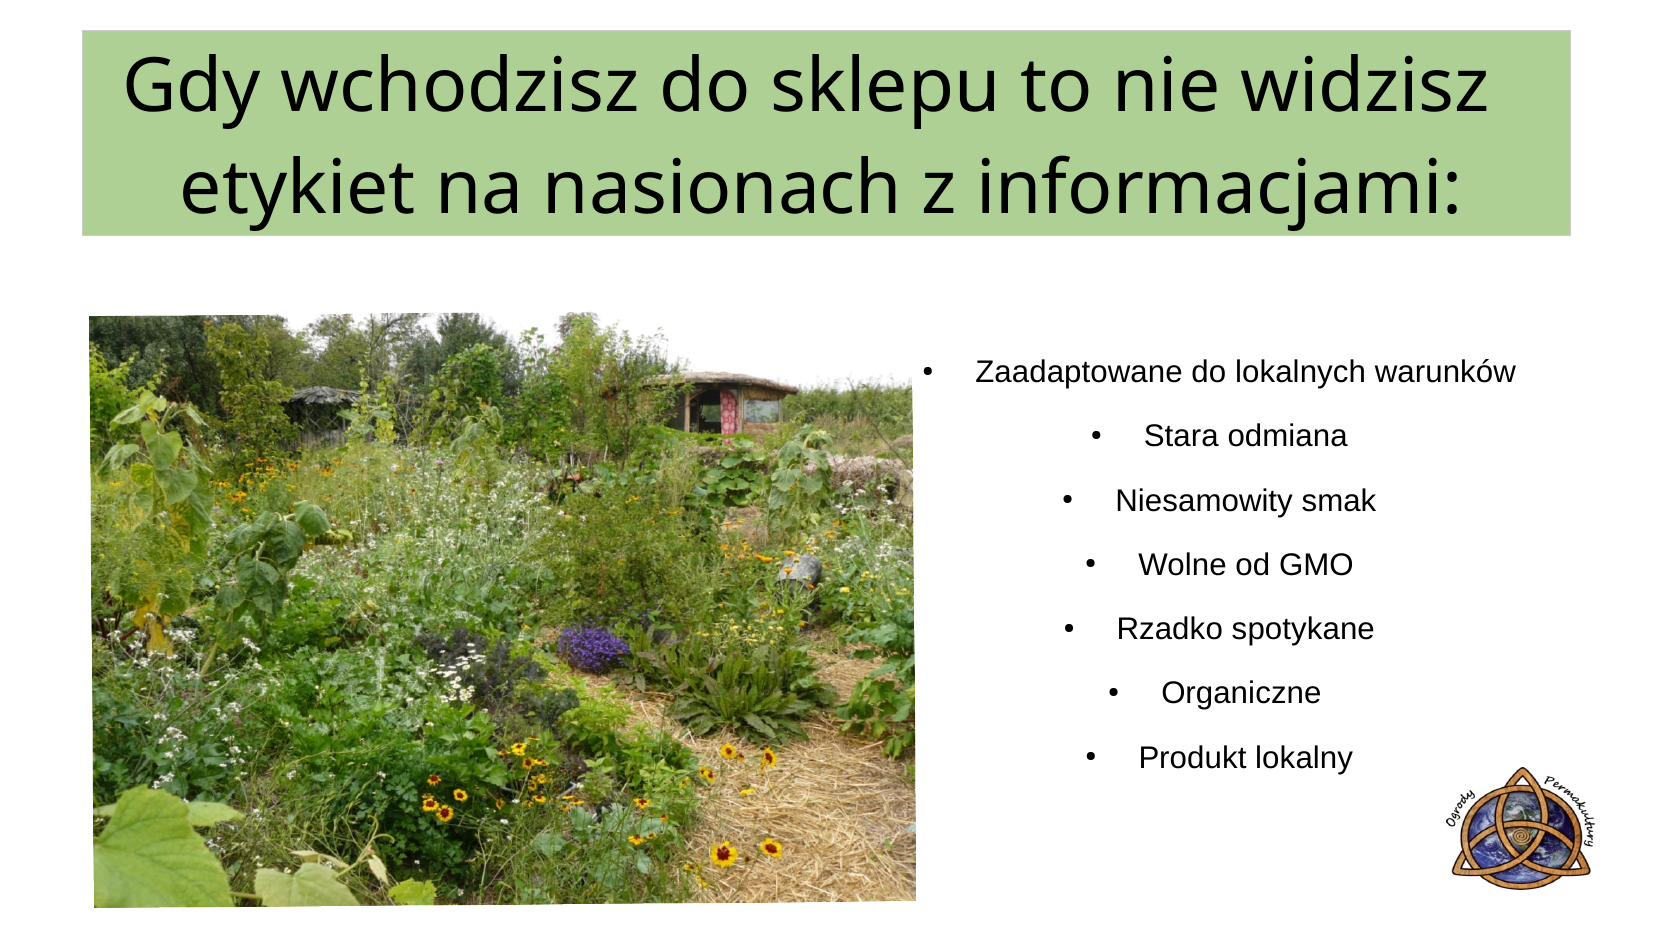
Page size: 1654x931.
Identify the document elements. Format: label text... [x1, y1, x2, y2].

list Zaadaptowane do lokalnych warunków Stara odmiana Niesamowity smak Wolne od GMO Rzadko spotykane Organiczne Produkt lokalny [767, 354, 1654, 916]
picture [1446, 767, 1595, 890]
text_box Gdy wchodzisz do sklepu to nie widzisz etykiet na nasionach z informacjami: [82, 30, 1571, 236]
picture [88, 308, 916, 908]
